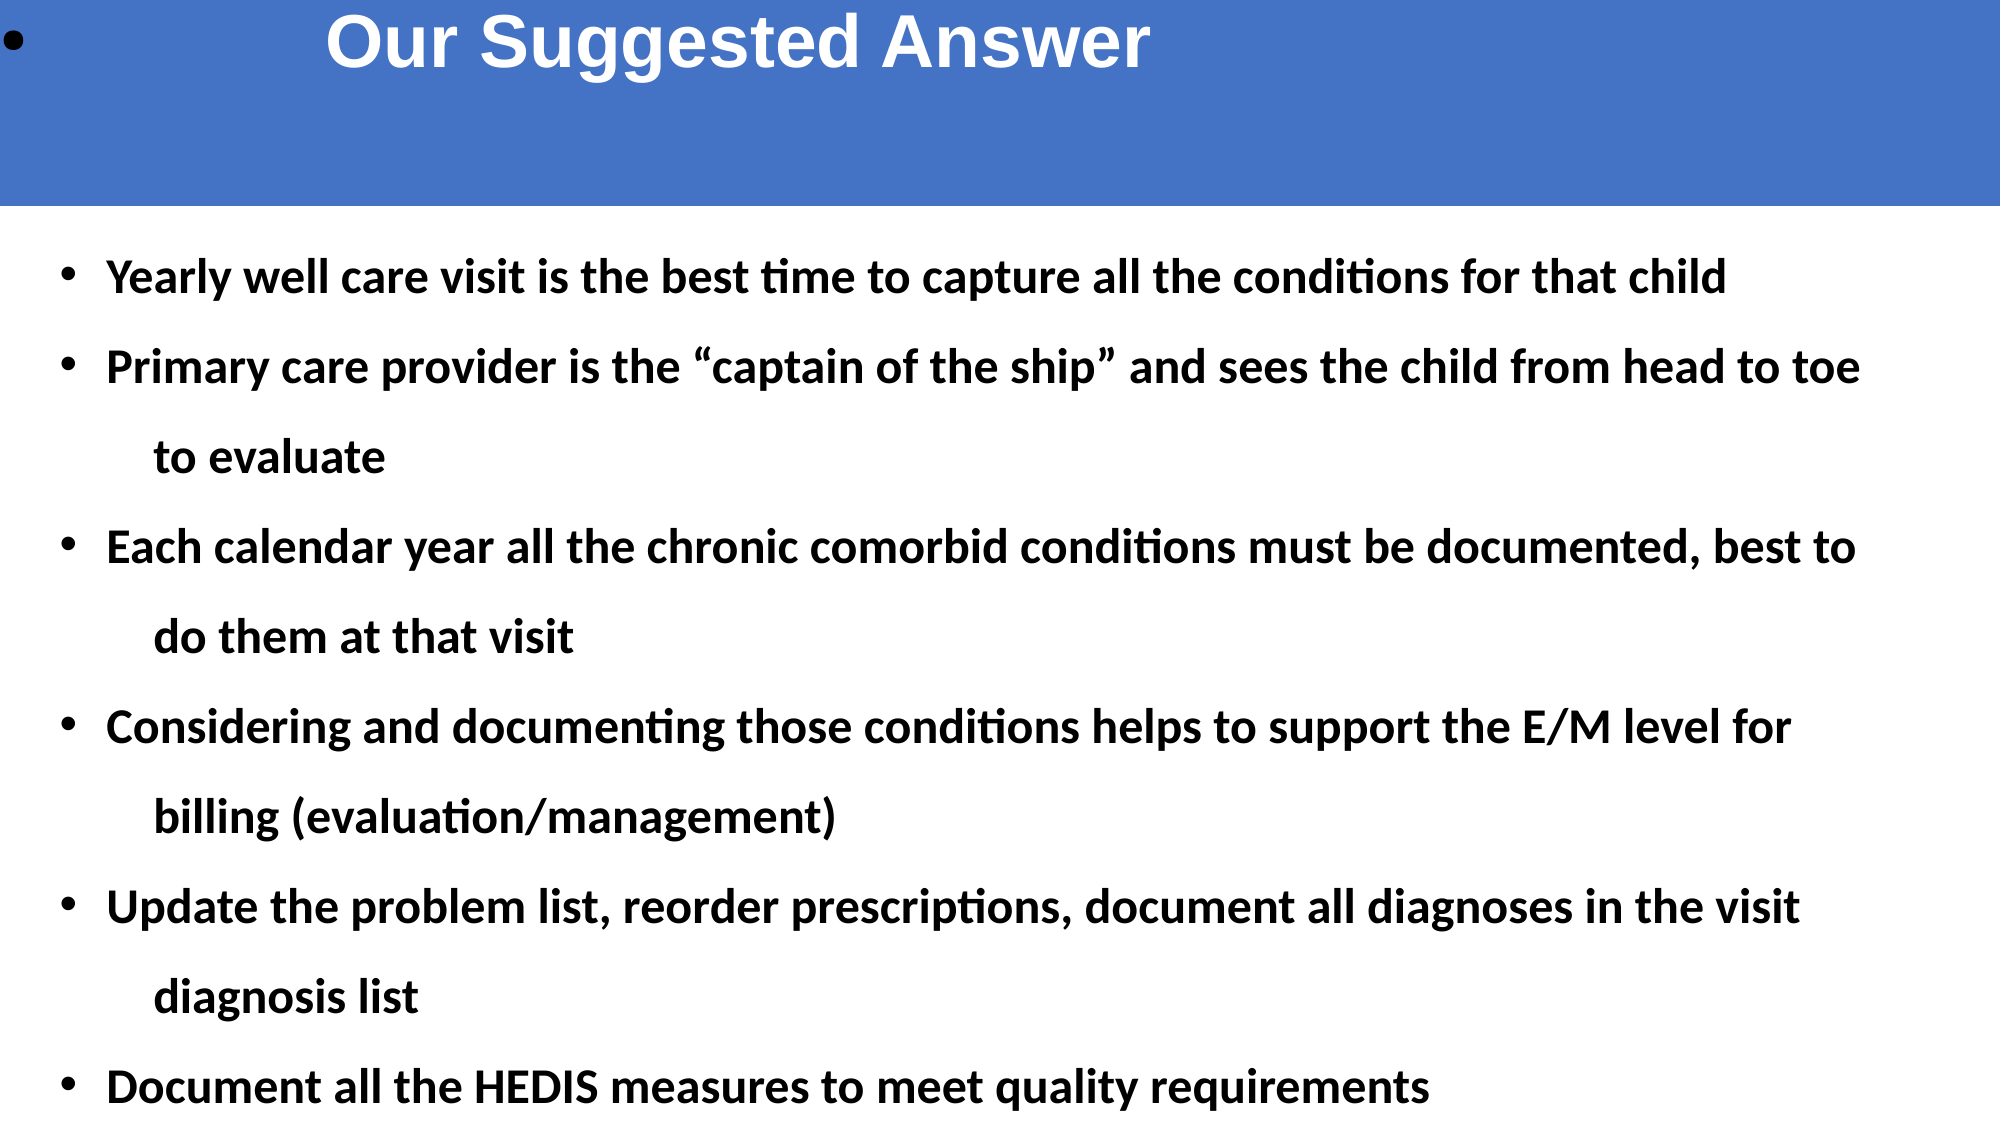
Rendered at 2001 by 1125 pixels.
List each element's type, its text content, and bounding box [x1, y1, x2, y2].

text_box Yearly well care visit is the best time to capture all the conditions for that child Primary care provider is the “captain of the ship” and sees the child from head to toe to evaluate Each calendar year all the chronic comorbid conditions must be documented, best to do them at that visit Considering and documenting those conditions helps to support the E/M level for billing (evaluation/management) Update the problem list, reorder prescriptions, document all diagnoses in the visit diagnosis list Document all the HEDIS measures to meet quality requirements [44, 206, 1886, 1125]
table_header Our Suggested Answer [0, 0, 2000, 206]
